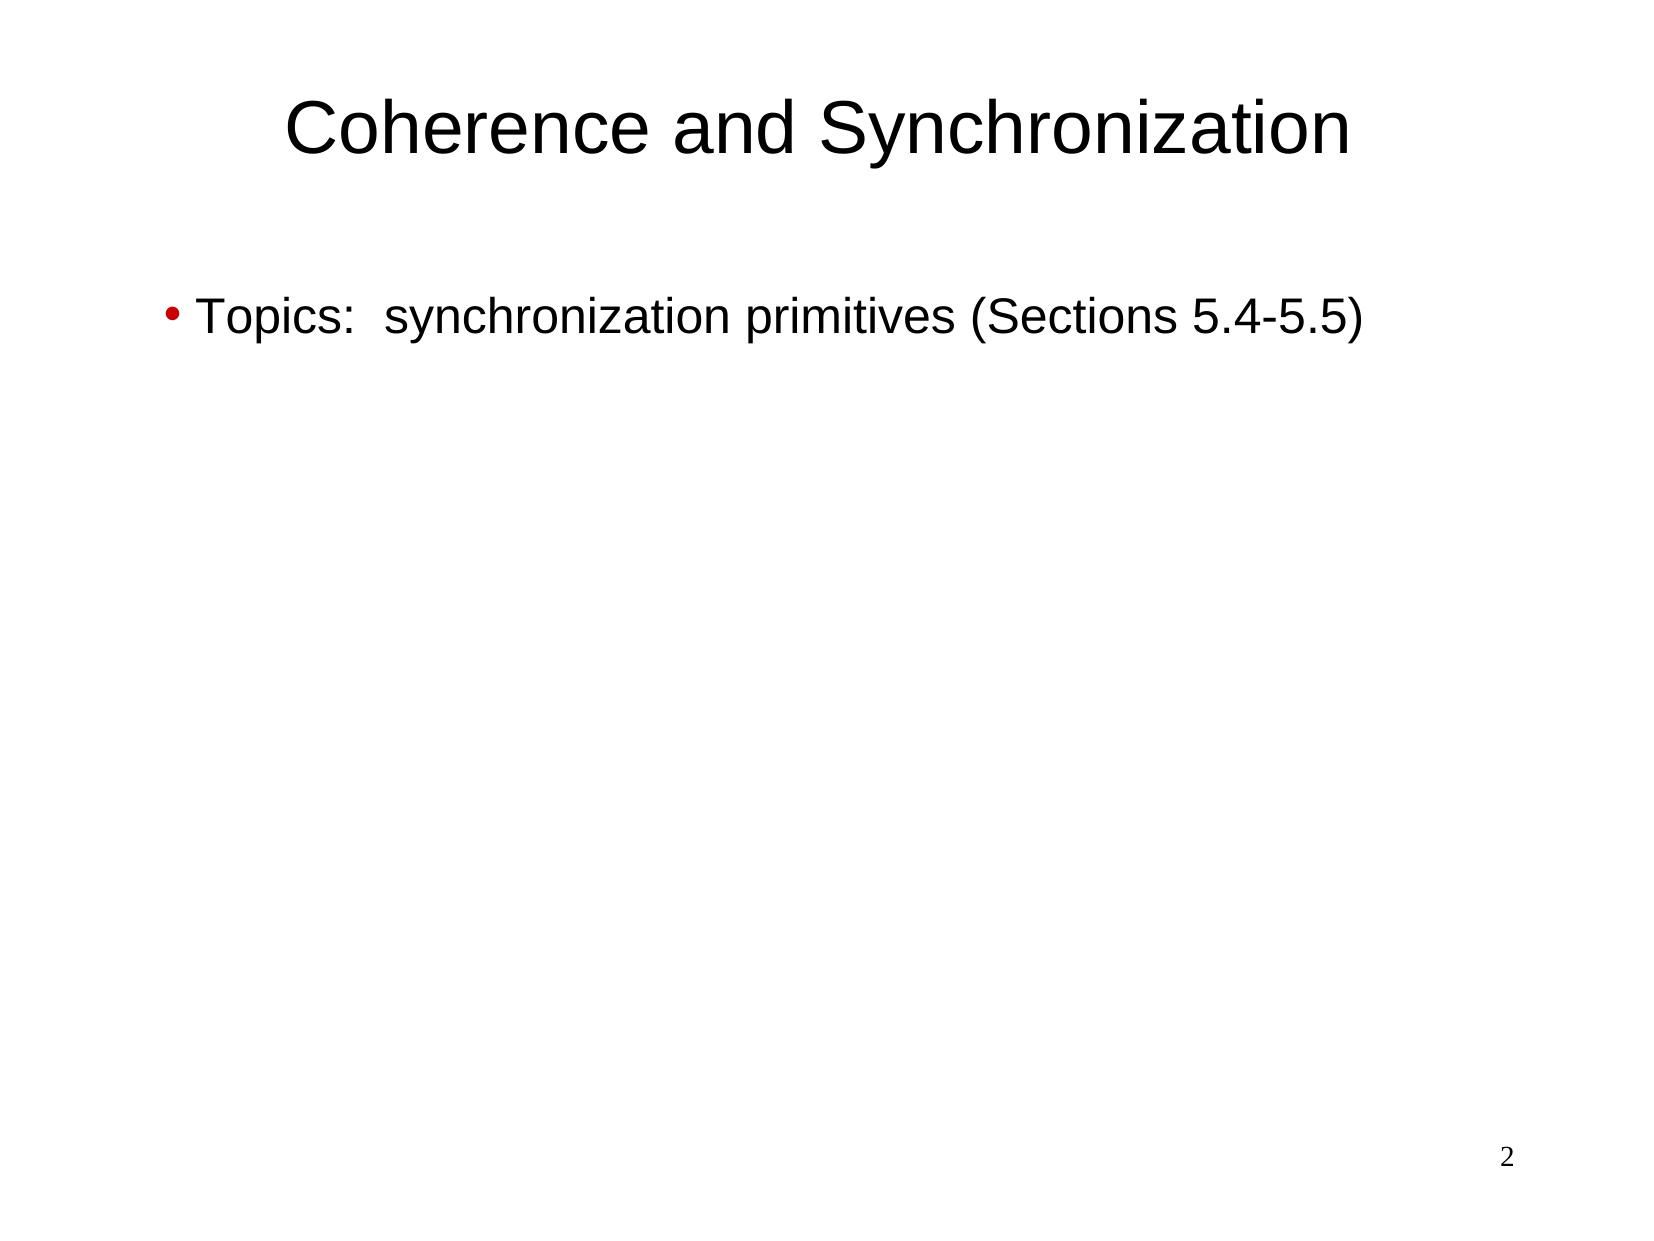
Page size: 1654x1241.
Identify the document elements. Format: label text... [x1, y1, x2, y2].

text_box Coherence and Synchronization [269, 71, 1368, 177]
text_box Topics: synchronization primitives (Sections 5.4-5.5) [149, 275, 1381, 351]
text_box <number> [1185, 1129, 1530, 1213]
